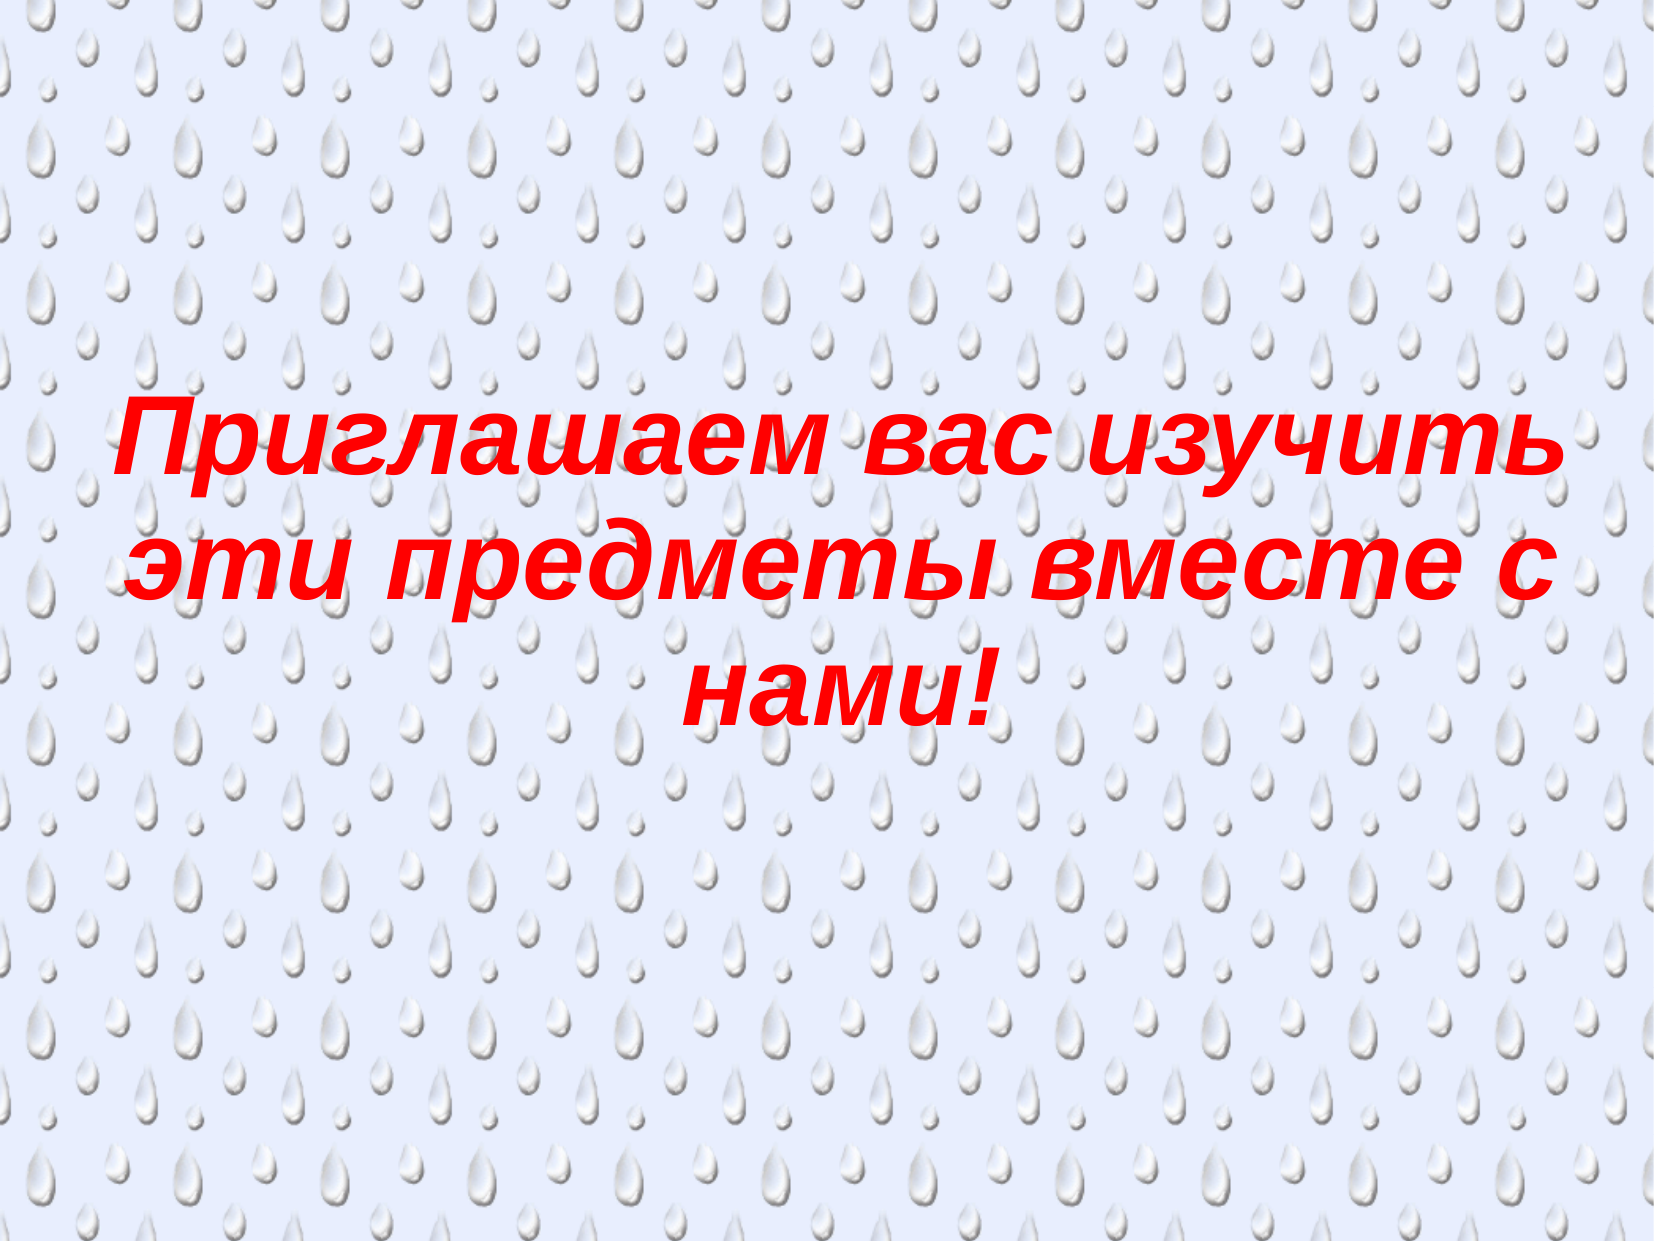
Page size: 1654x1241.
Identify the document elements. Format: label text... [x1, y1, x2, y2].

title Приглашаем вас изучить эти предметы вместе с нами! [97, 221, 1586, 901]
picture [0, 0, 1654, 1241]
